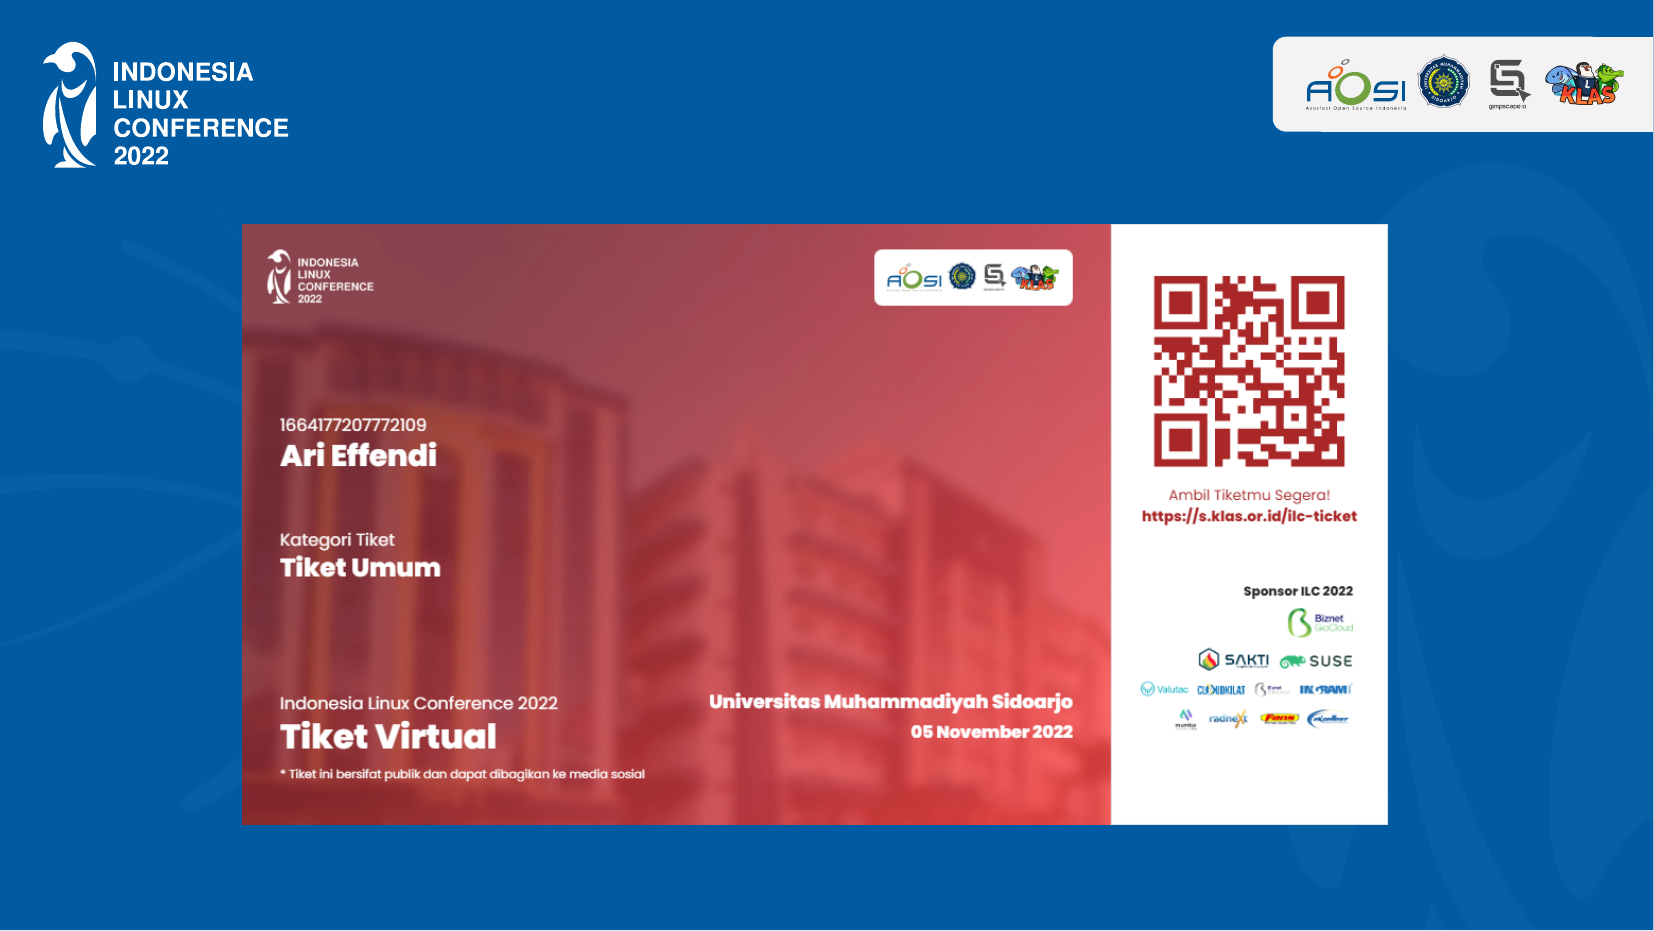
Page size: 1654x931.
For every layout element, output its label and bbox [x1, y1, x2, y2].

picture [242, 224, 1388, 826]
picture [1545, 62, 1624, 105]
picture [1417, 54, 1471, 108]
